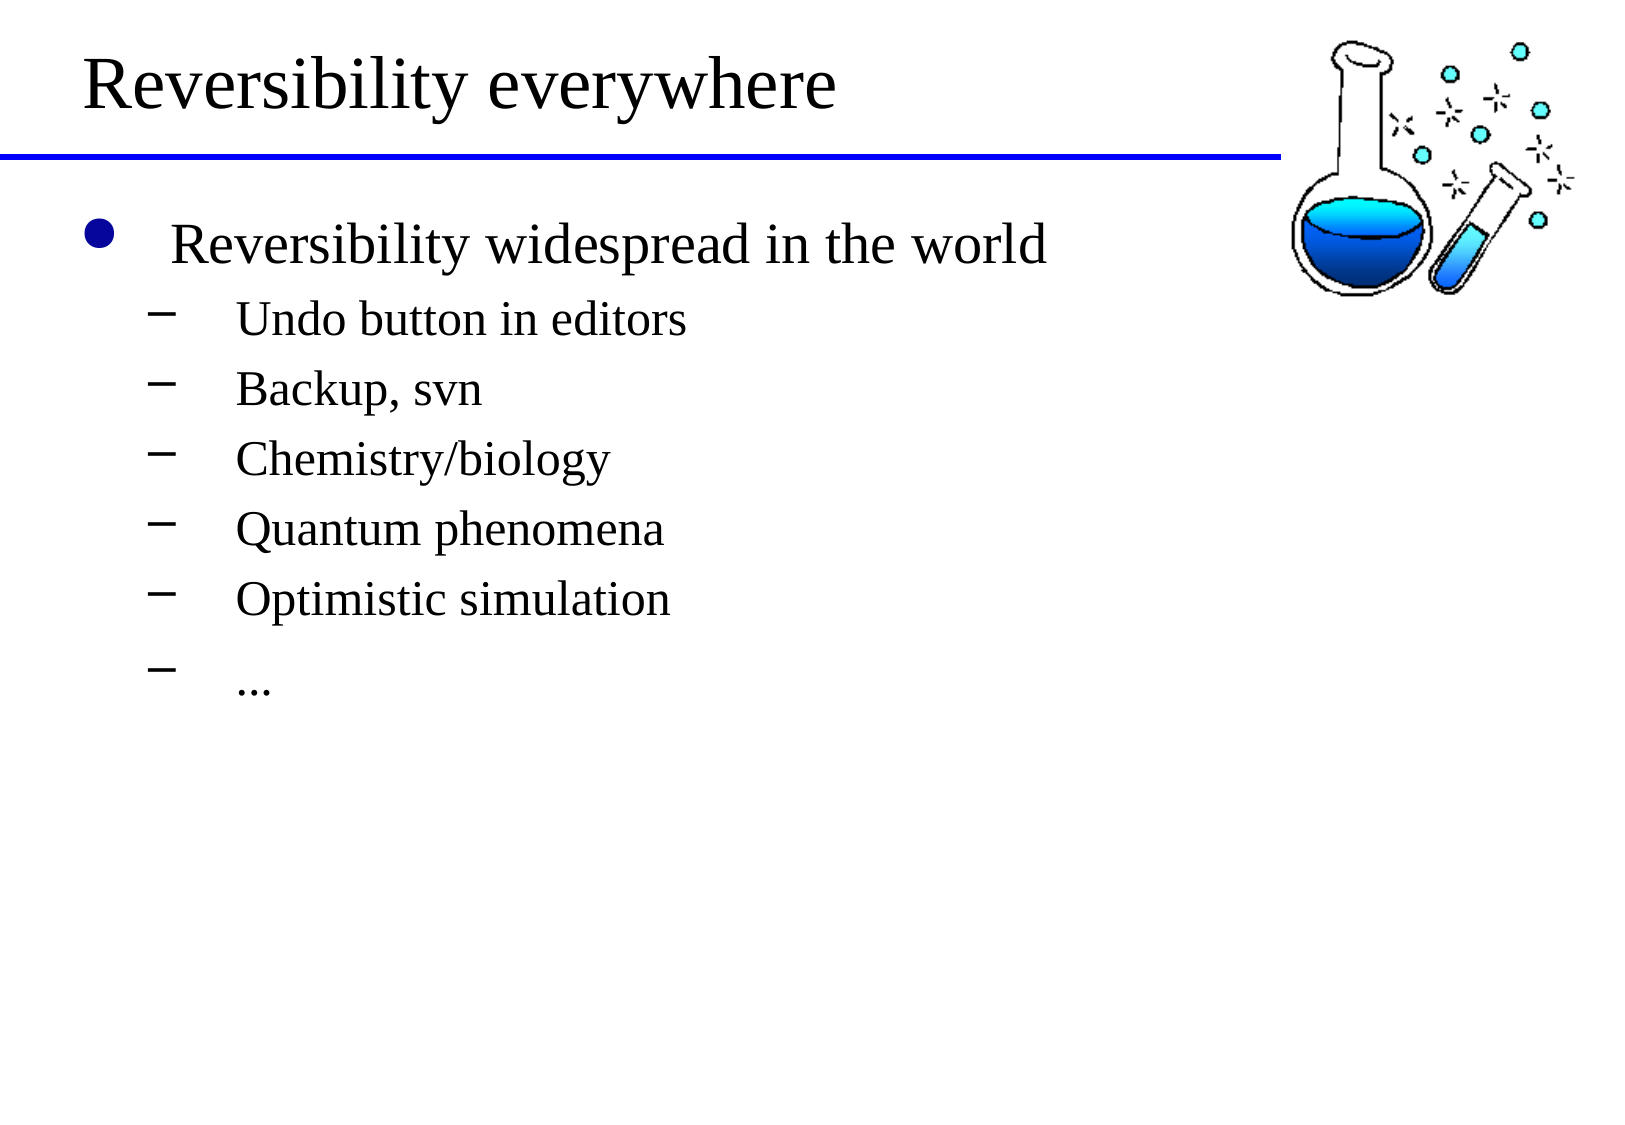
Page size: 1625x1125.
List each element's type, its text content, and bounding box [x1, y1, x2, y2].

picture [1281, 30, 1584, 306]
list Reversibility widespread in the world Undo button in editors Backup, svn Chemistry/biology Quantum phenomena Optimistic simulation ... [67, 198, 1478, 1061]
title Reversibility everywhere [67, 27, 1544, 131]
